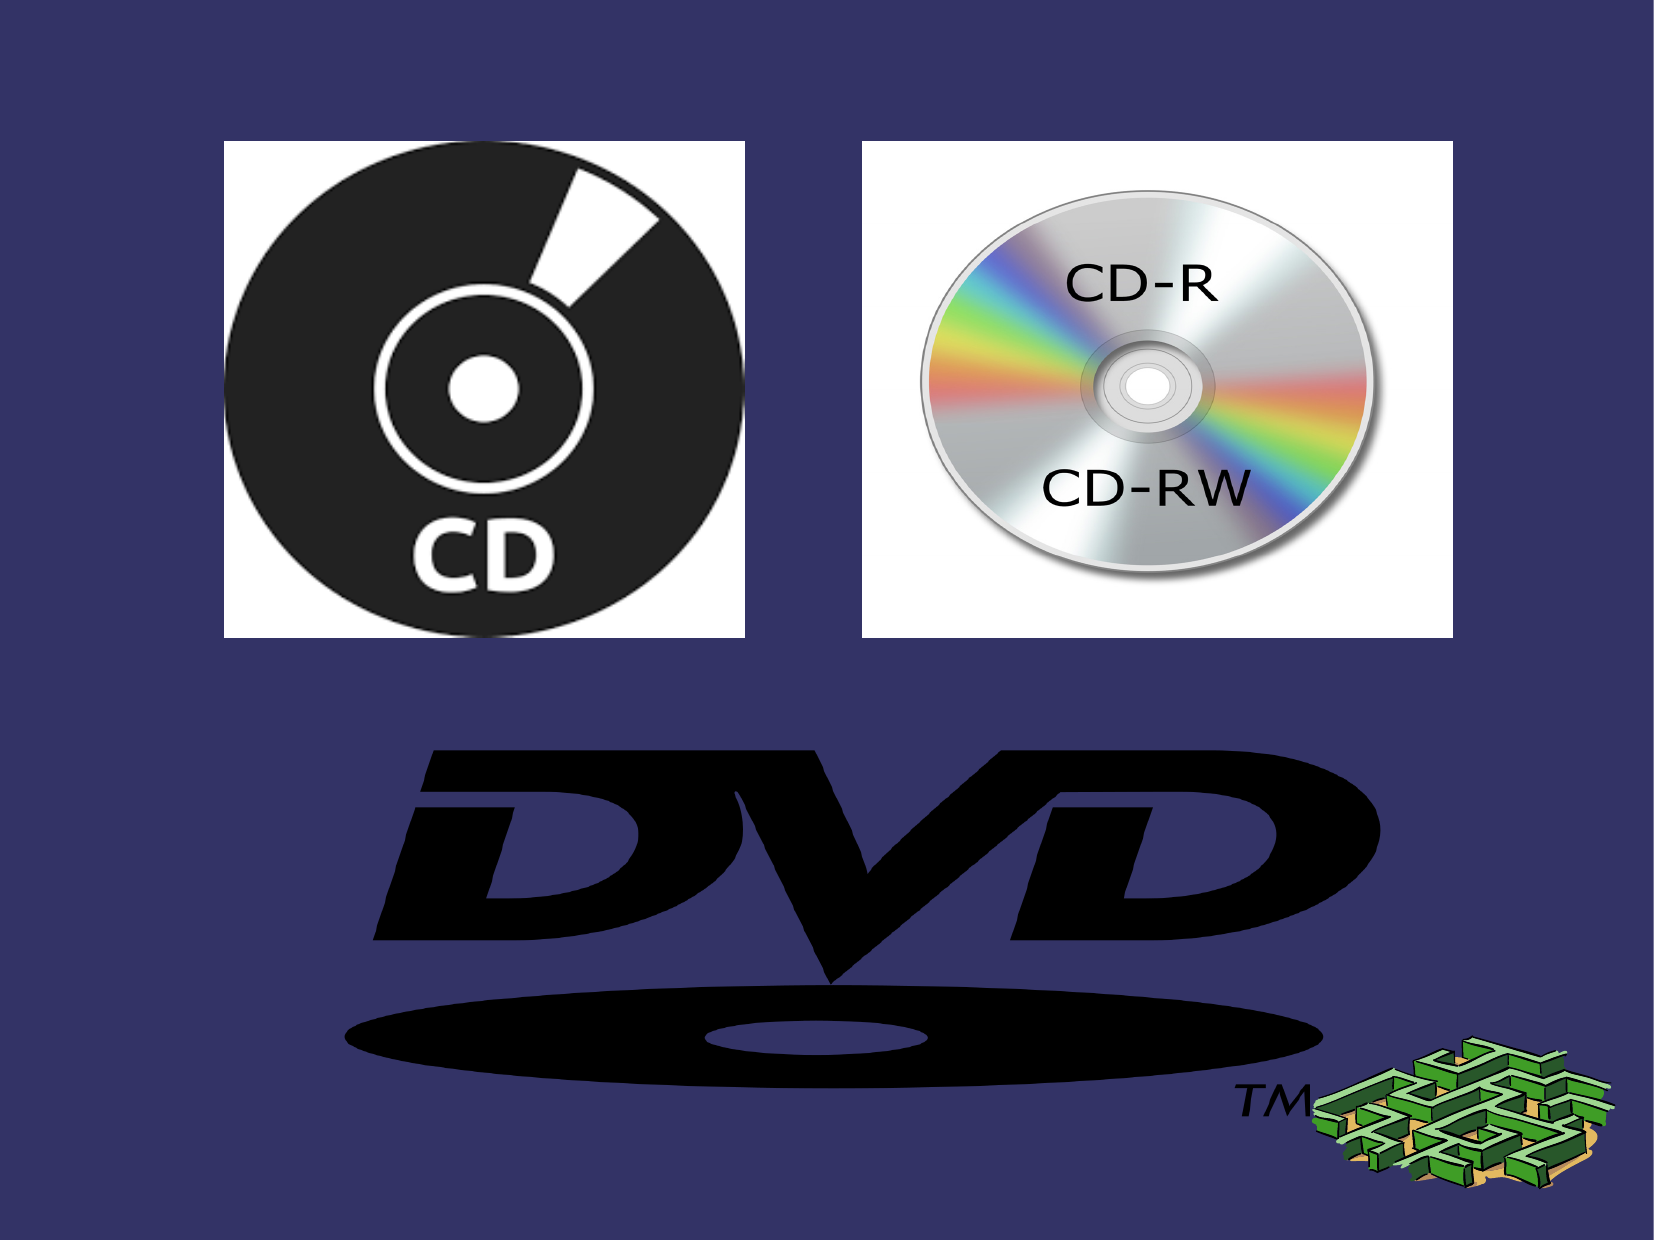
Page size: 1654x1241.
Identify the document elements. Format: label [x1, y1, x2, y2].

picture [862, 141, 1453, 638]
picture [318, 732, 1406, 1134]
picture [224, 141, 745, 638]
